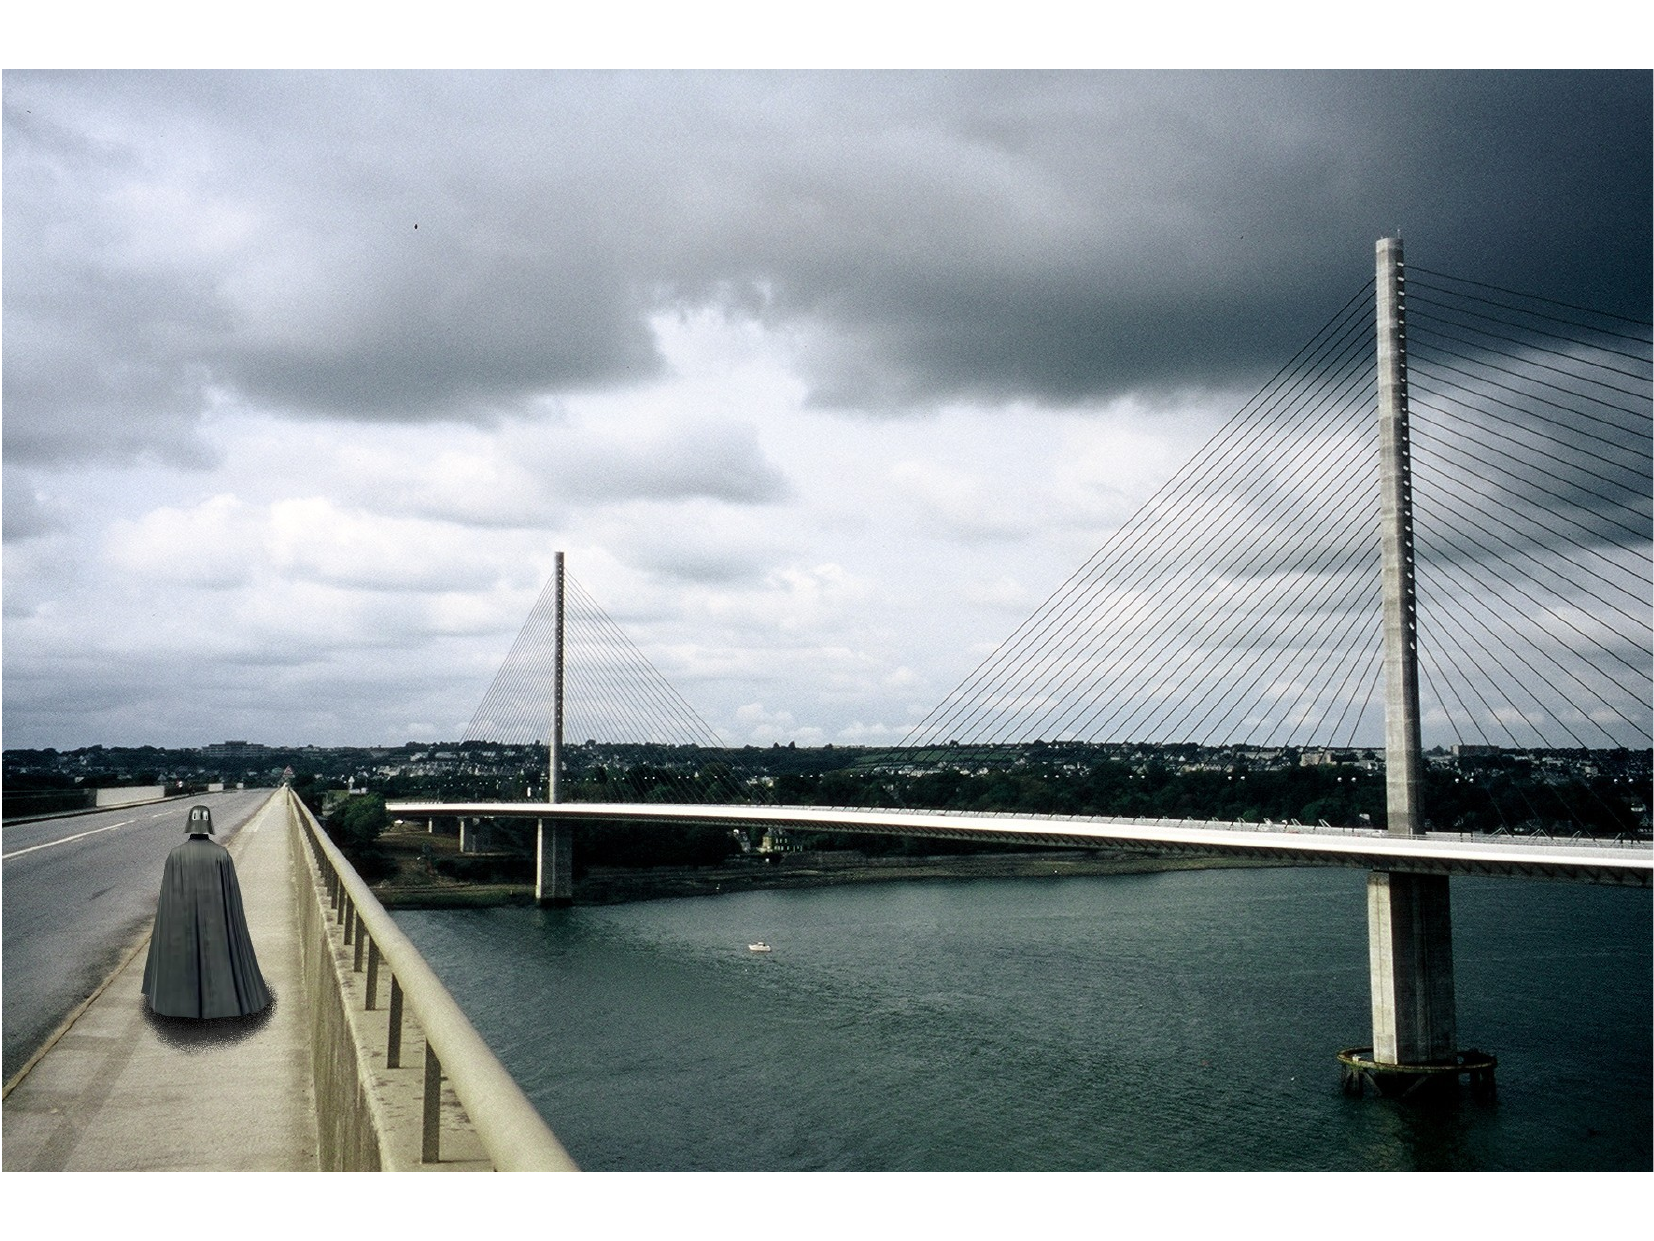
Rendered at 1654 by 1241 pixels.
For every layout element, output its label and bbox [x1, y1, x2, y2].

picture [2, 69, 1654, 1172]
